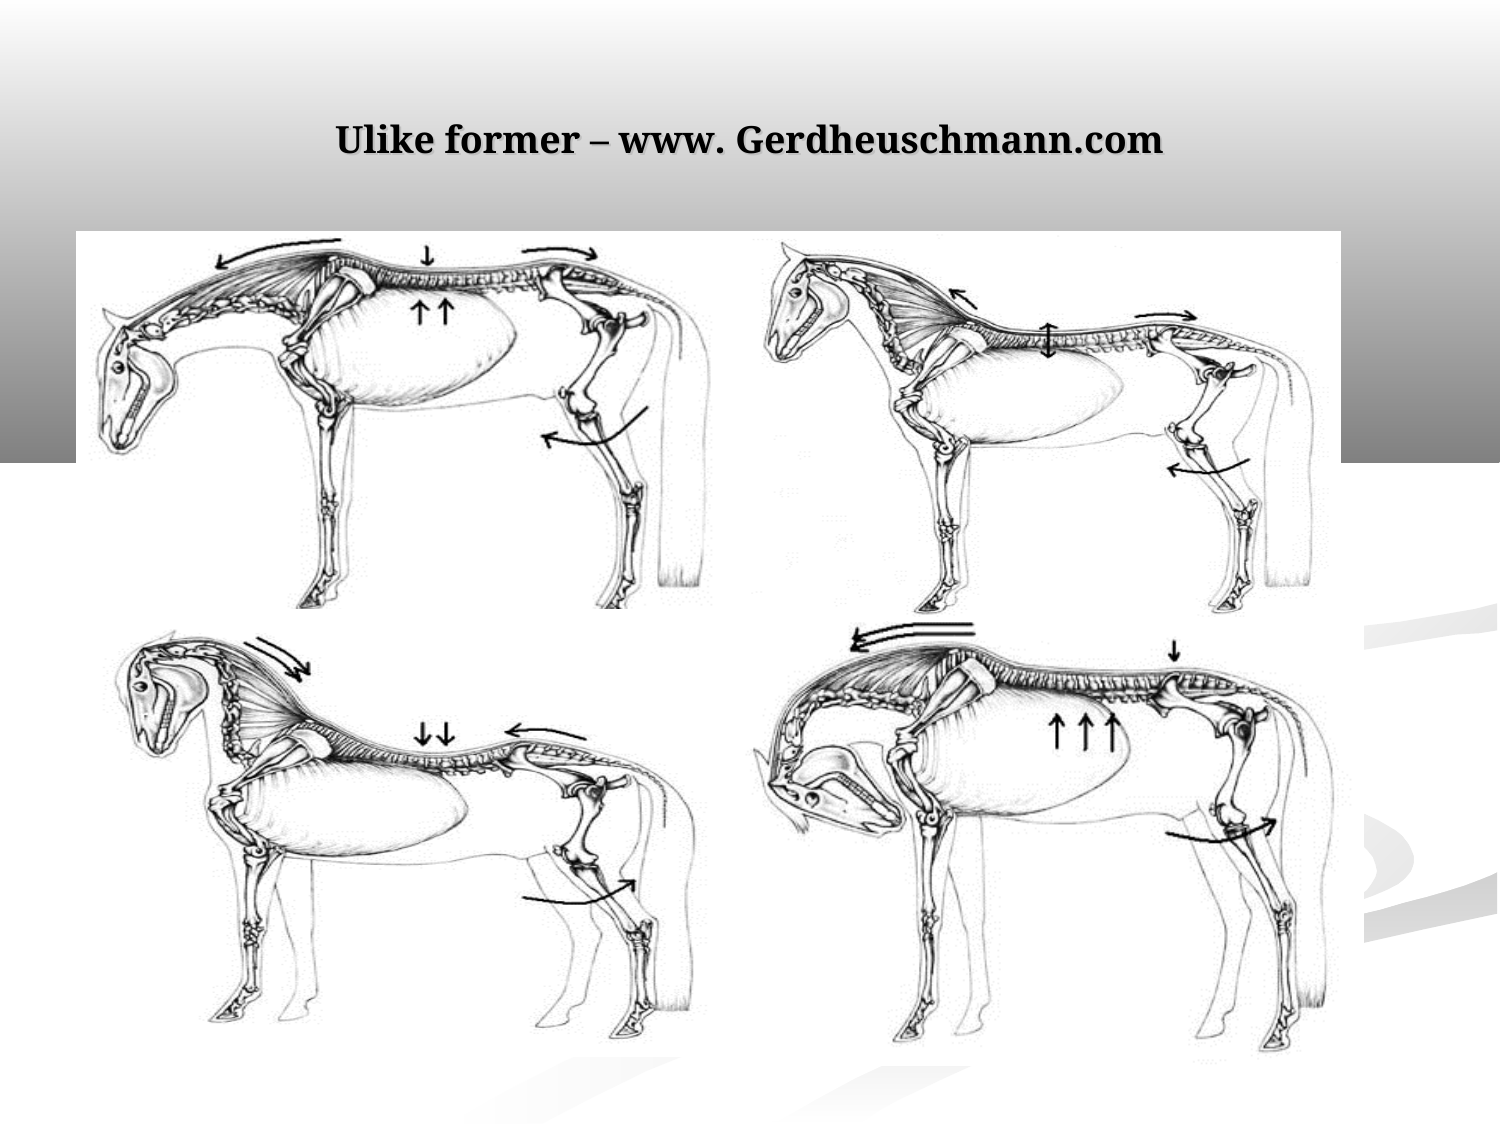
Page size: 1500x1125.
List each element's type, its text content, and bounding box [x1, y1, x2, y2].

picture [76, 231, 1364, 1066]
title Ulike former – www. Gerdheuschmann.com [75, 45, 1426, 233]
